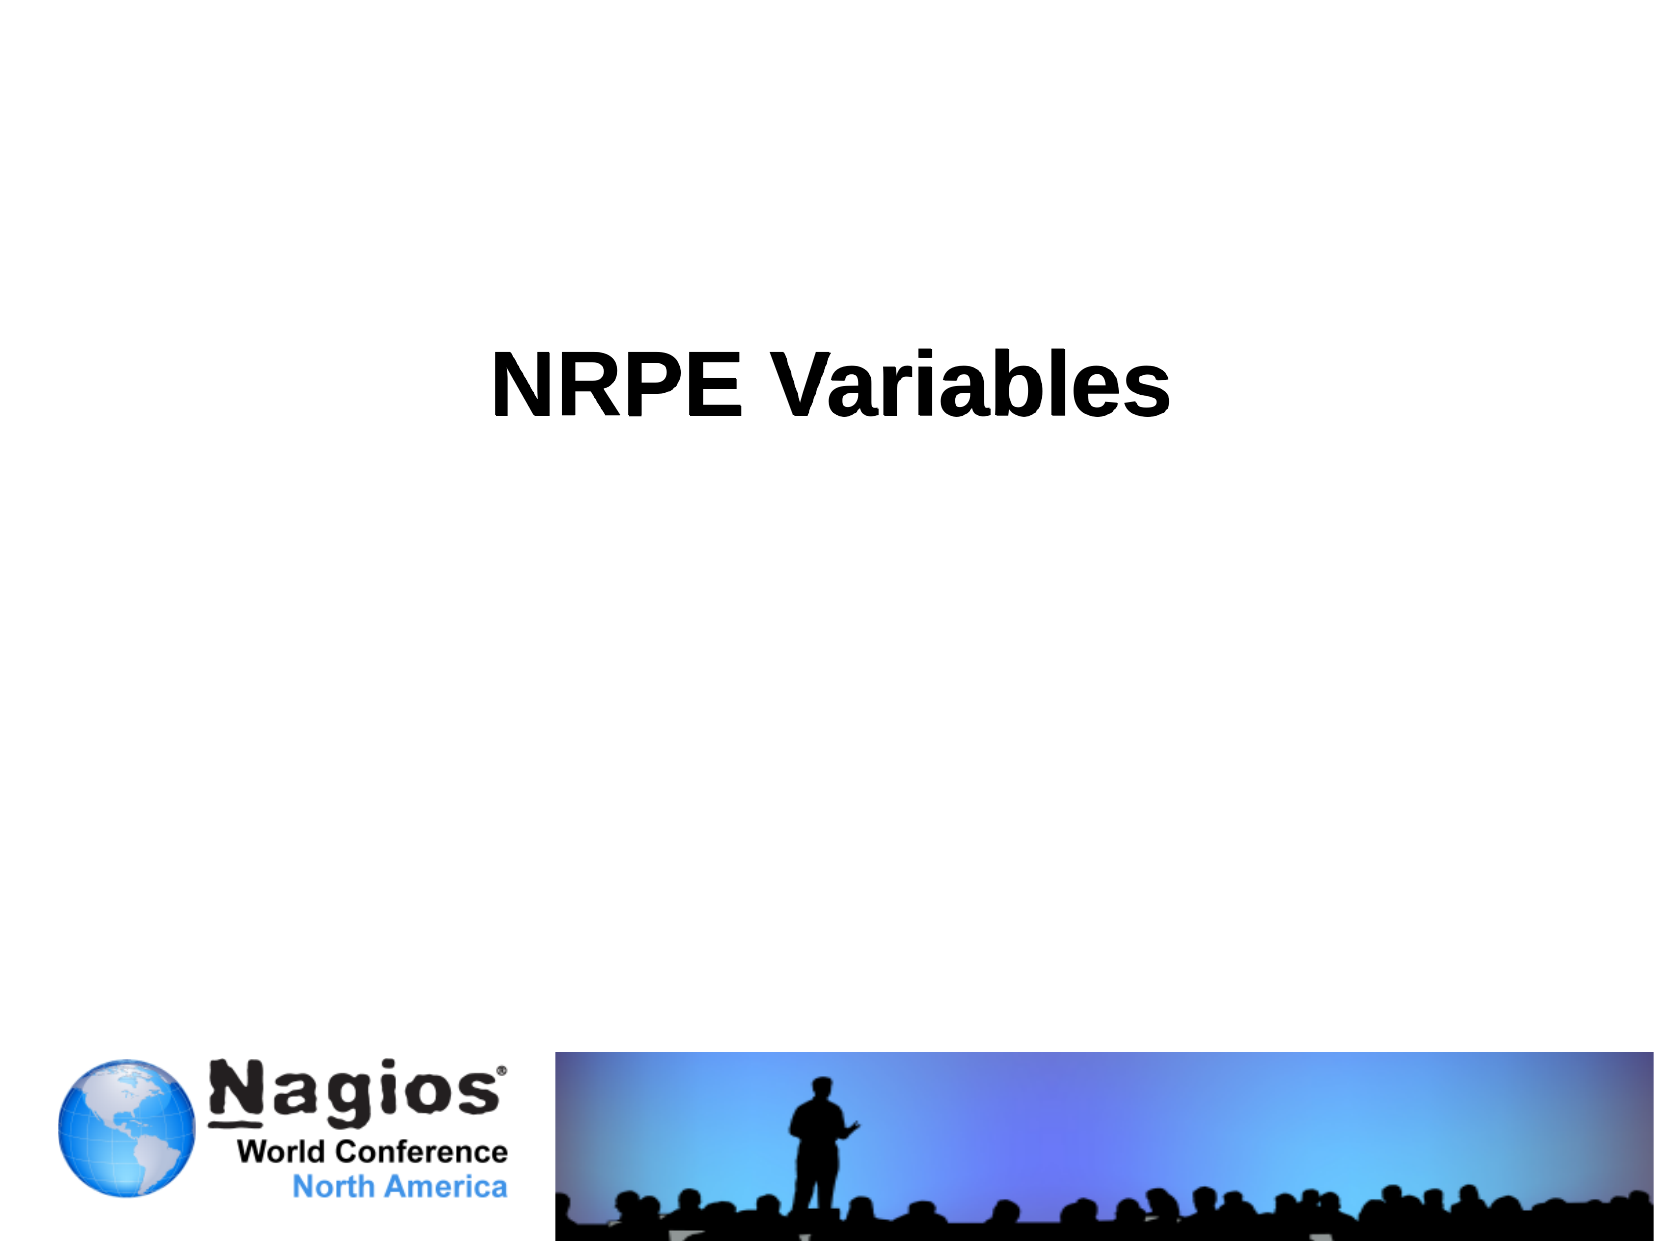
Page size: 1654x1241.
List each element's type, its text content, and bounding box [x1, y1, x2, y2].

title NRPE Variables [87, 280, 1576, 488]
picture [555, 1052, 1654, 1241]
picture [58, 1058, 509, 1228]
